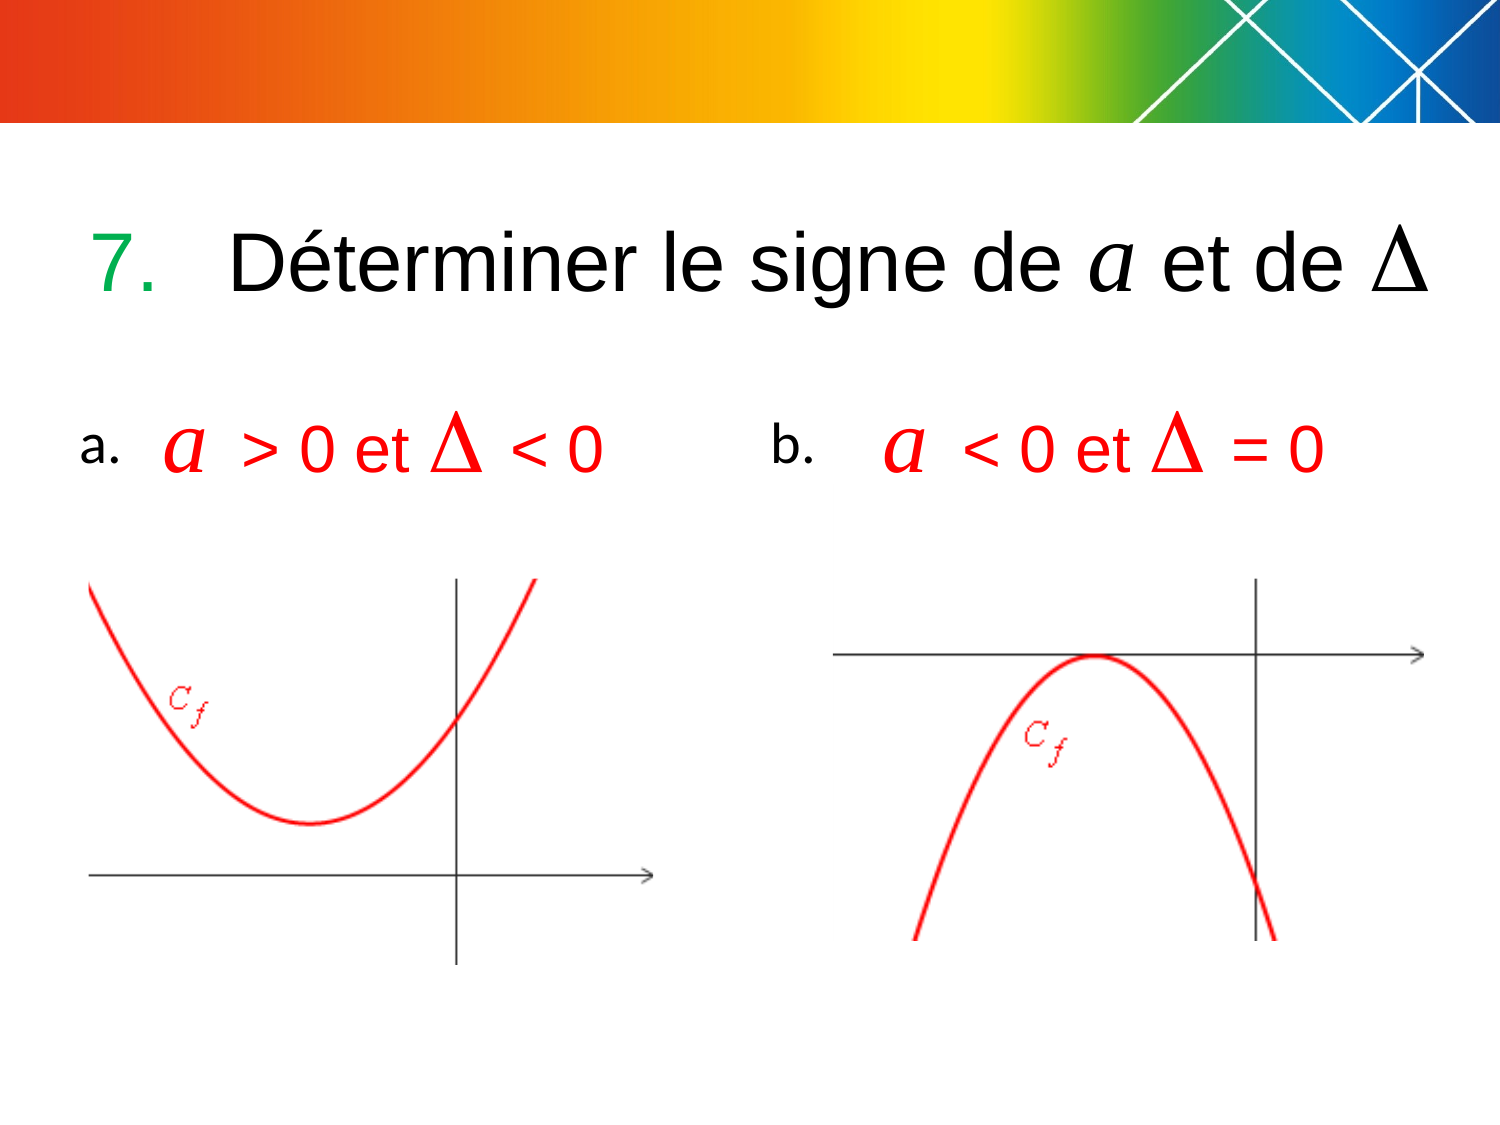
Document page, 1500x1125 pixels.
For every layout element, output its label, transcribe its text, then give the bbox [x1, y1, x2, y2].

picture [832, 484, 1424, 941]
picture [0, 0, 1359, 123]
text_box Déterminer le signe de a et de  [75, 164, 1500, 339]
picture [88, 491, 654, 965]
text_box a > 0 et  < 0 [147, 373, 632, 579]
table_header b. [756, 397, 1447, 1011]
text_box a < 0 et  = 0 [868, 373, 1353, 579]
table_header a. [65, 397, 756, 1011]
picture [1340, 0, 1500, 123]
